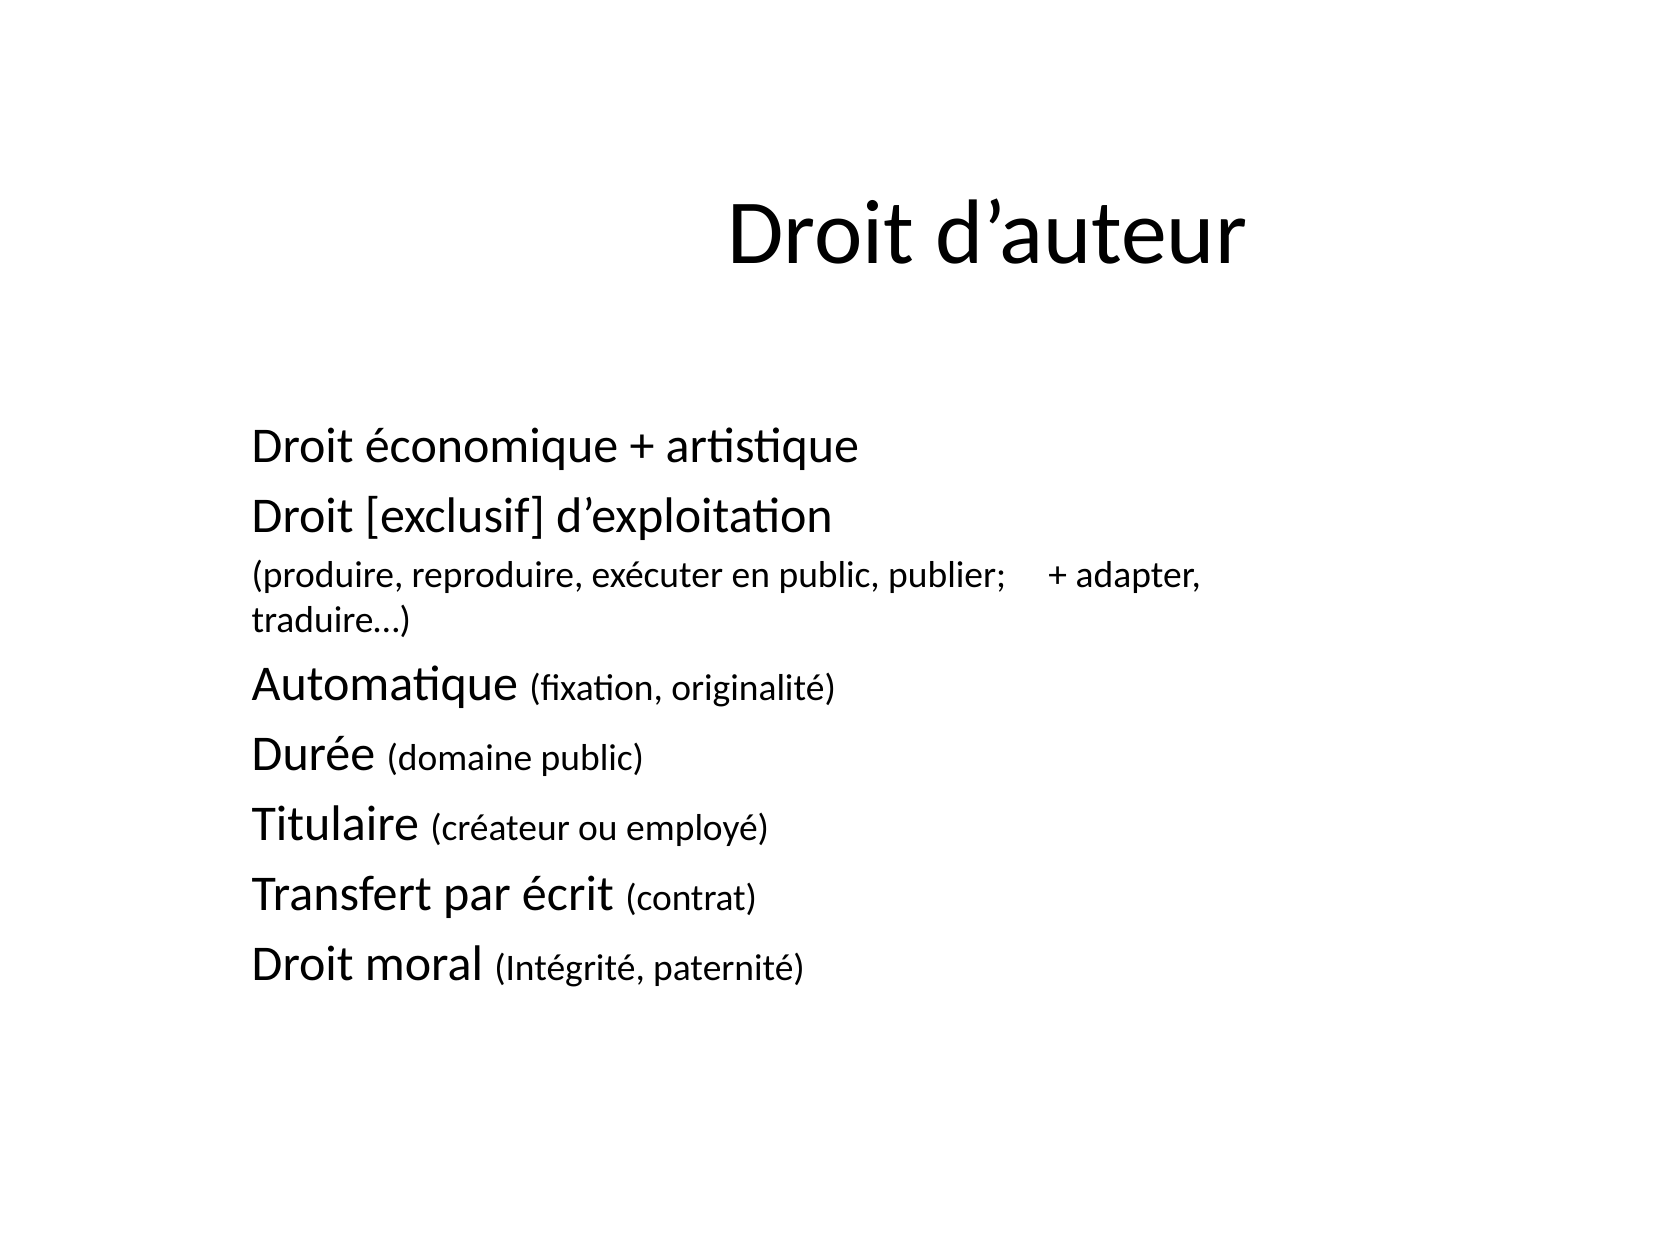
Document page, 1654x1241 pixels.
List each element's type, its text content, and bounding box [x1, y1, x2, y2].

text_box Droit d’auteur [332, 123, 1263, 331]
text_box Droit économique + artistique Droit [exclusif] d’exploitation (produire, reproduire, exécuter en public, publier; + adapter, traduire…) Automatique (fixation, originalité) Durée (domaine public) Titulaire (créateur ou employé) Transfert par écrit (contrat) Droit moral (Intégrité, paternité) [236, 405, 1381, 1133]
